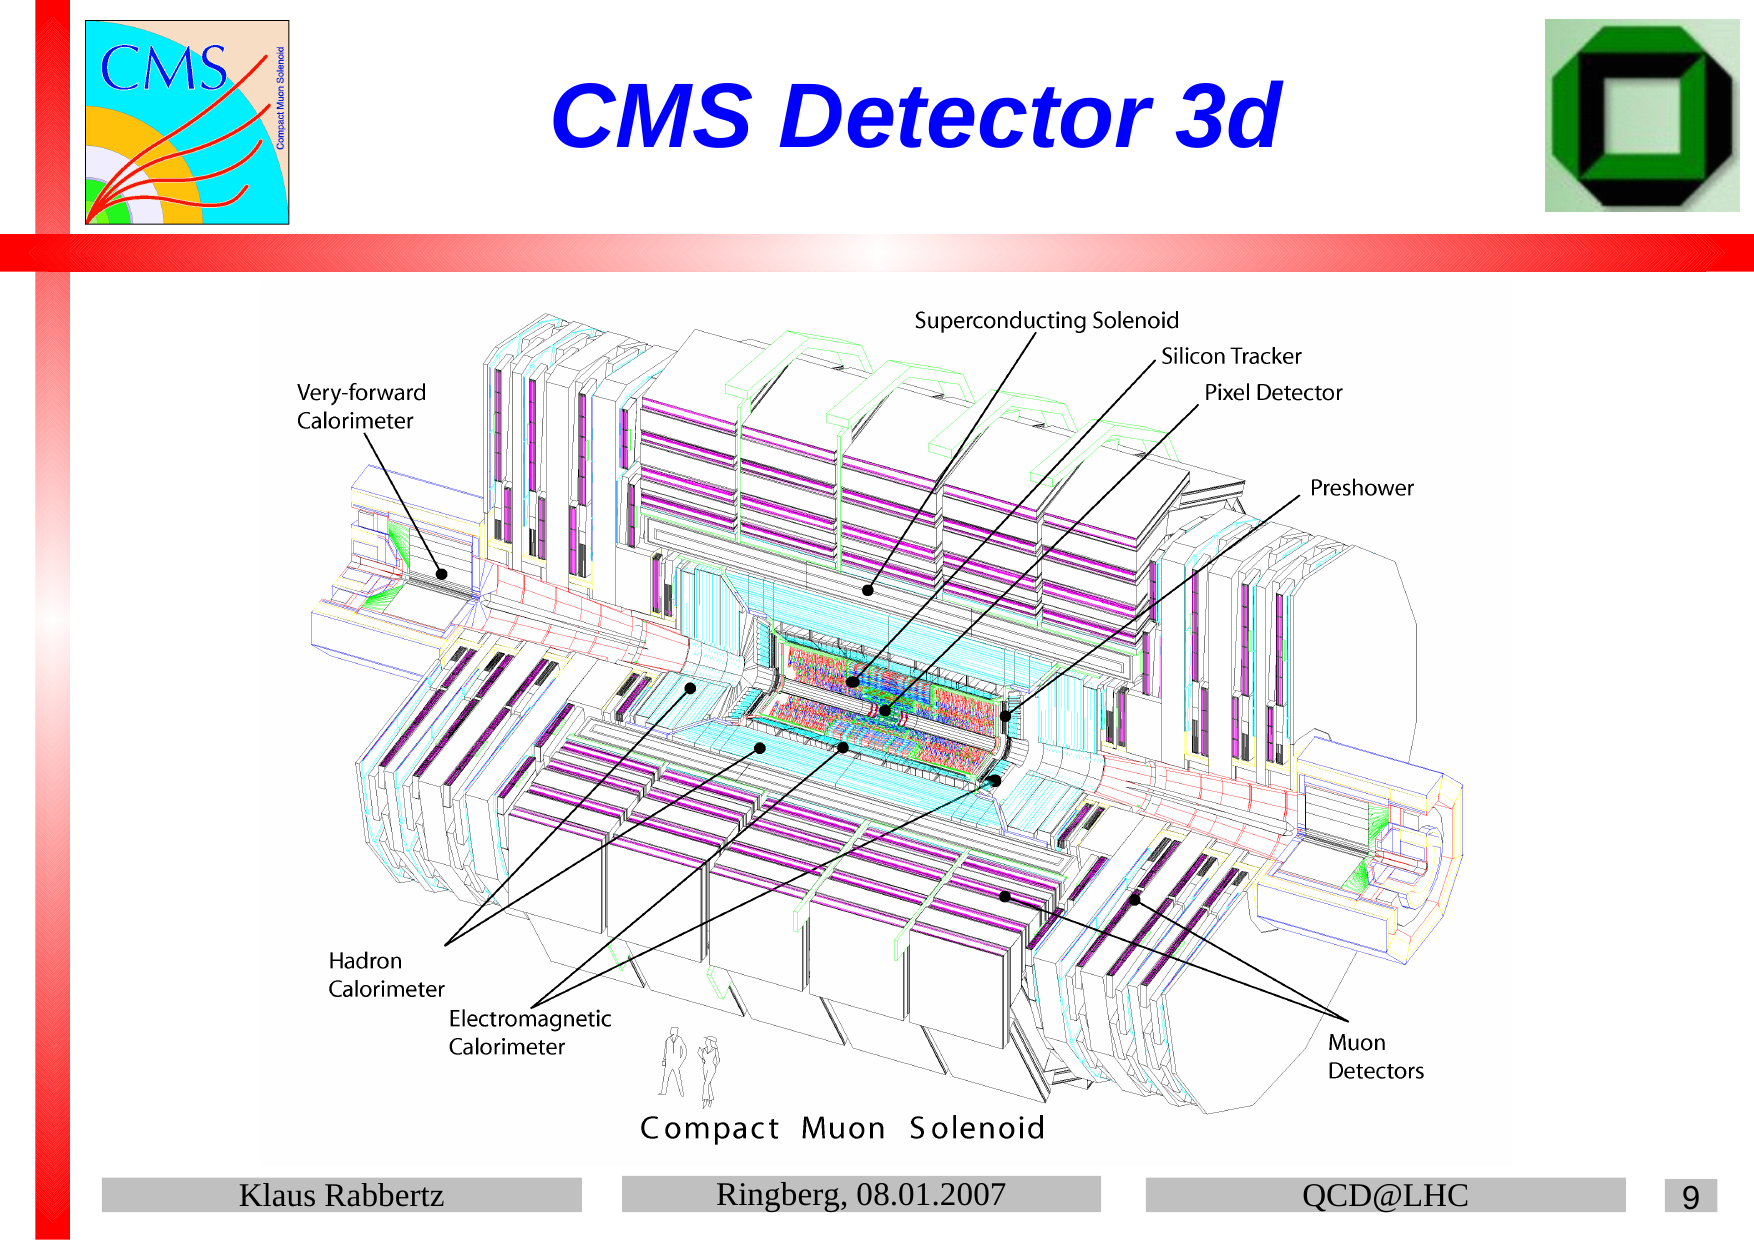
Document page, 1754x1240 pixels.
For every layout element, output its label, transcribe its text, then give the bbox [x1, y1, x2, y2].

picture [260, 281, 1512, 1166]
title CMS Detector 3d [317, 11, 1517, 219]
picture [84, 19, 290, 225]
picture [1545, 19, 1740, 212]
